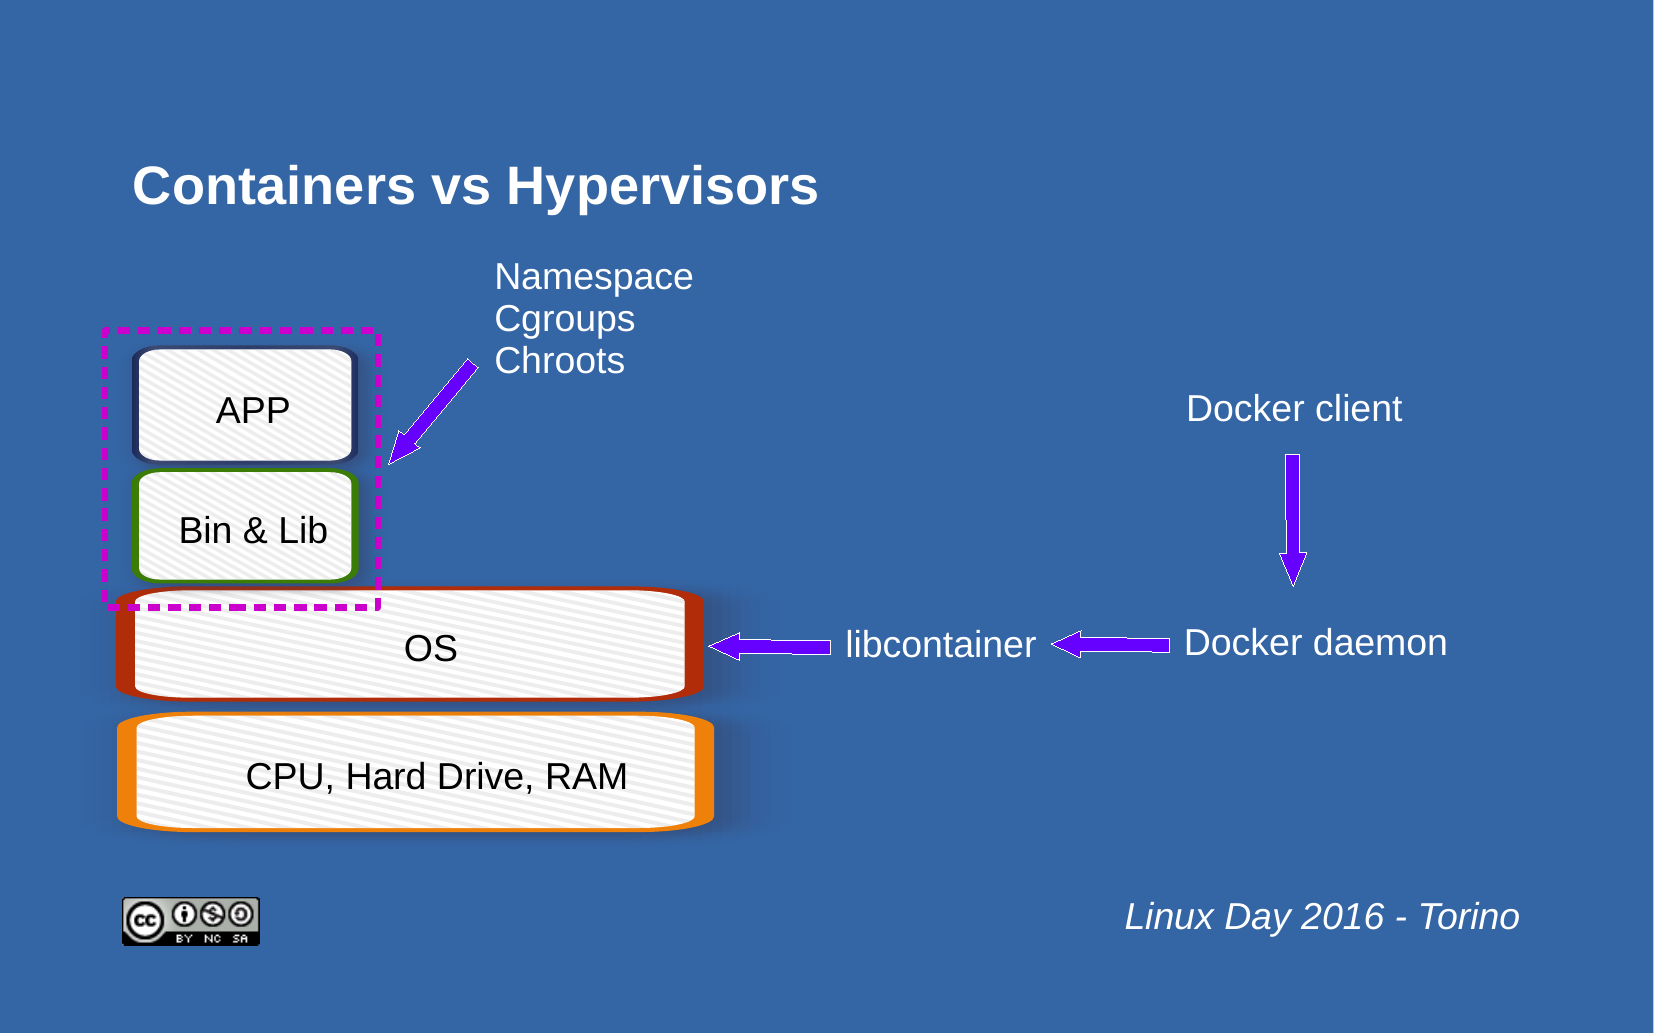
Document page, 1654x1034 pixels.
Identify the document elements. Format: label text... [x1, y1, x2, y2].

text_box [1051, 630, 1170, 658]
picture [122, 897, 260, 946]
text_box Docker client [1171, 380, 1418, 438]
text_box Docker daemon [1169, 614, 1463, 671]
text_box [708, 632, 831, 661]
text_box Namespace Cgroups Chroots [479, 248, 709, 389]
text_box Containers vs Hypervisors [118, 118, 1536, 815]
picture [47, 330, 827, 858]
text_box libcontainer [830, 616, 1052, 674]
text_box [388, 358, 479, 465]
text_box [1279, 454, 1307, 587]
text_box Linux Day 2016 - Torino [1109, 887, 1536, 1034]
